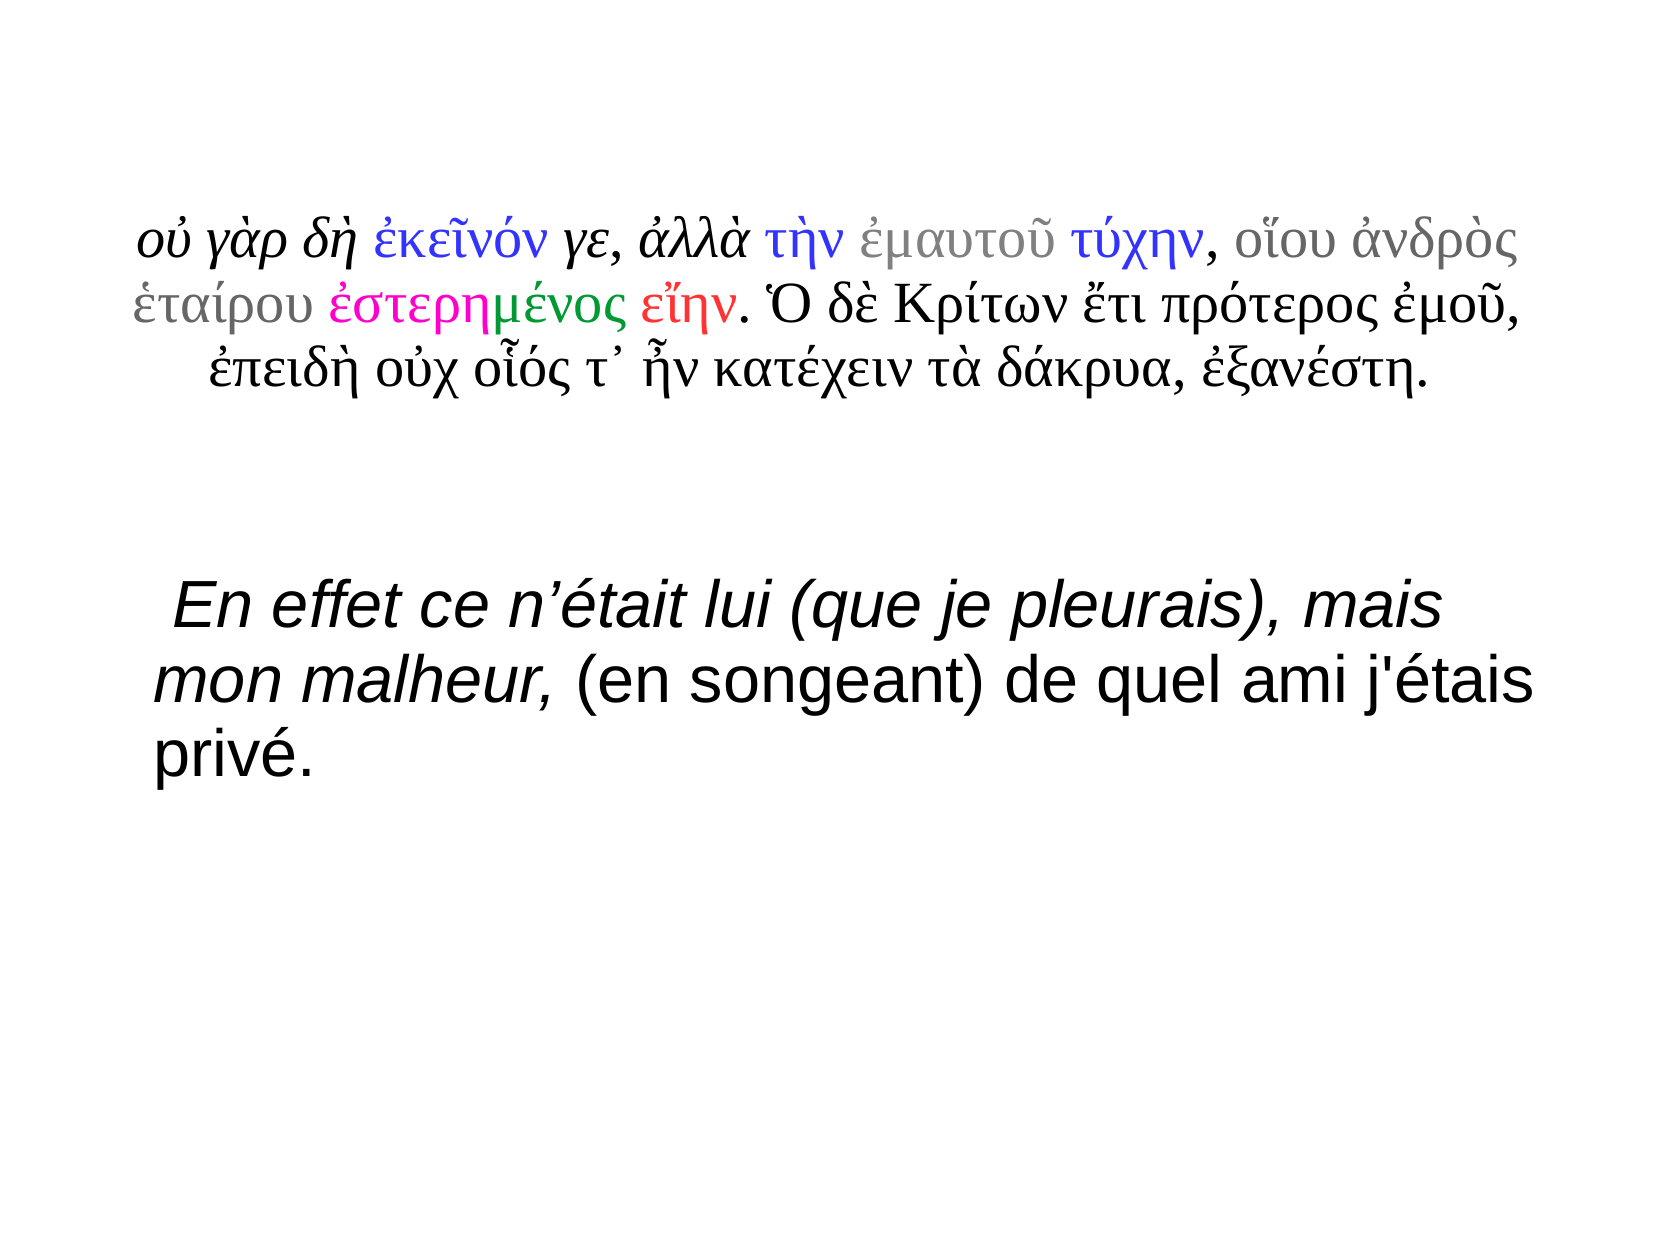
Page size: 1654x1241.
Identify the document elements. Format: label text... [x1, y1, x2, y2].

list En effet ce n’était lui (que je pleurais), mais mon malheur, (en songeant) de quel ami j'étais privé. [82, 566, 1571, 1109]
title οὐ γὰρ δὴ ἐκεῖνόν γε, ἀλλὰ τὴν ἐμαυτοῦ τύχην, οἵου ἀνδρὸς ἑταίρου ἐστερημένος εἴην. Ὁ δὲ Κρίτων ἔτι πρότερος ἐμοῦ, ἐπειδὴ οὐχ οἷός τ᾽ ἦν κατέχειν τὰ δάκρυα, ἐξανέστη. [82, 49, 1571, 556]
